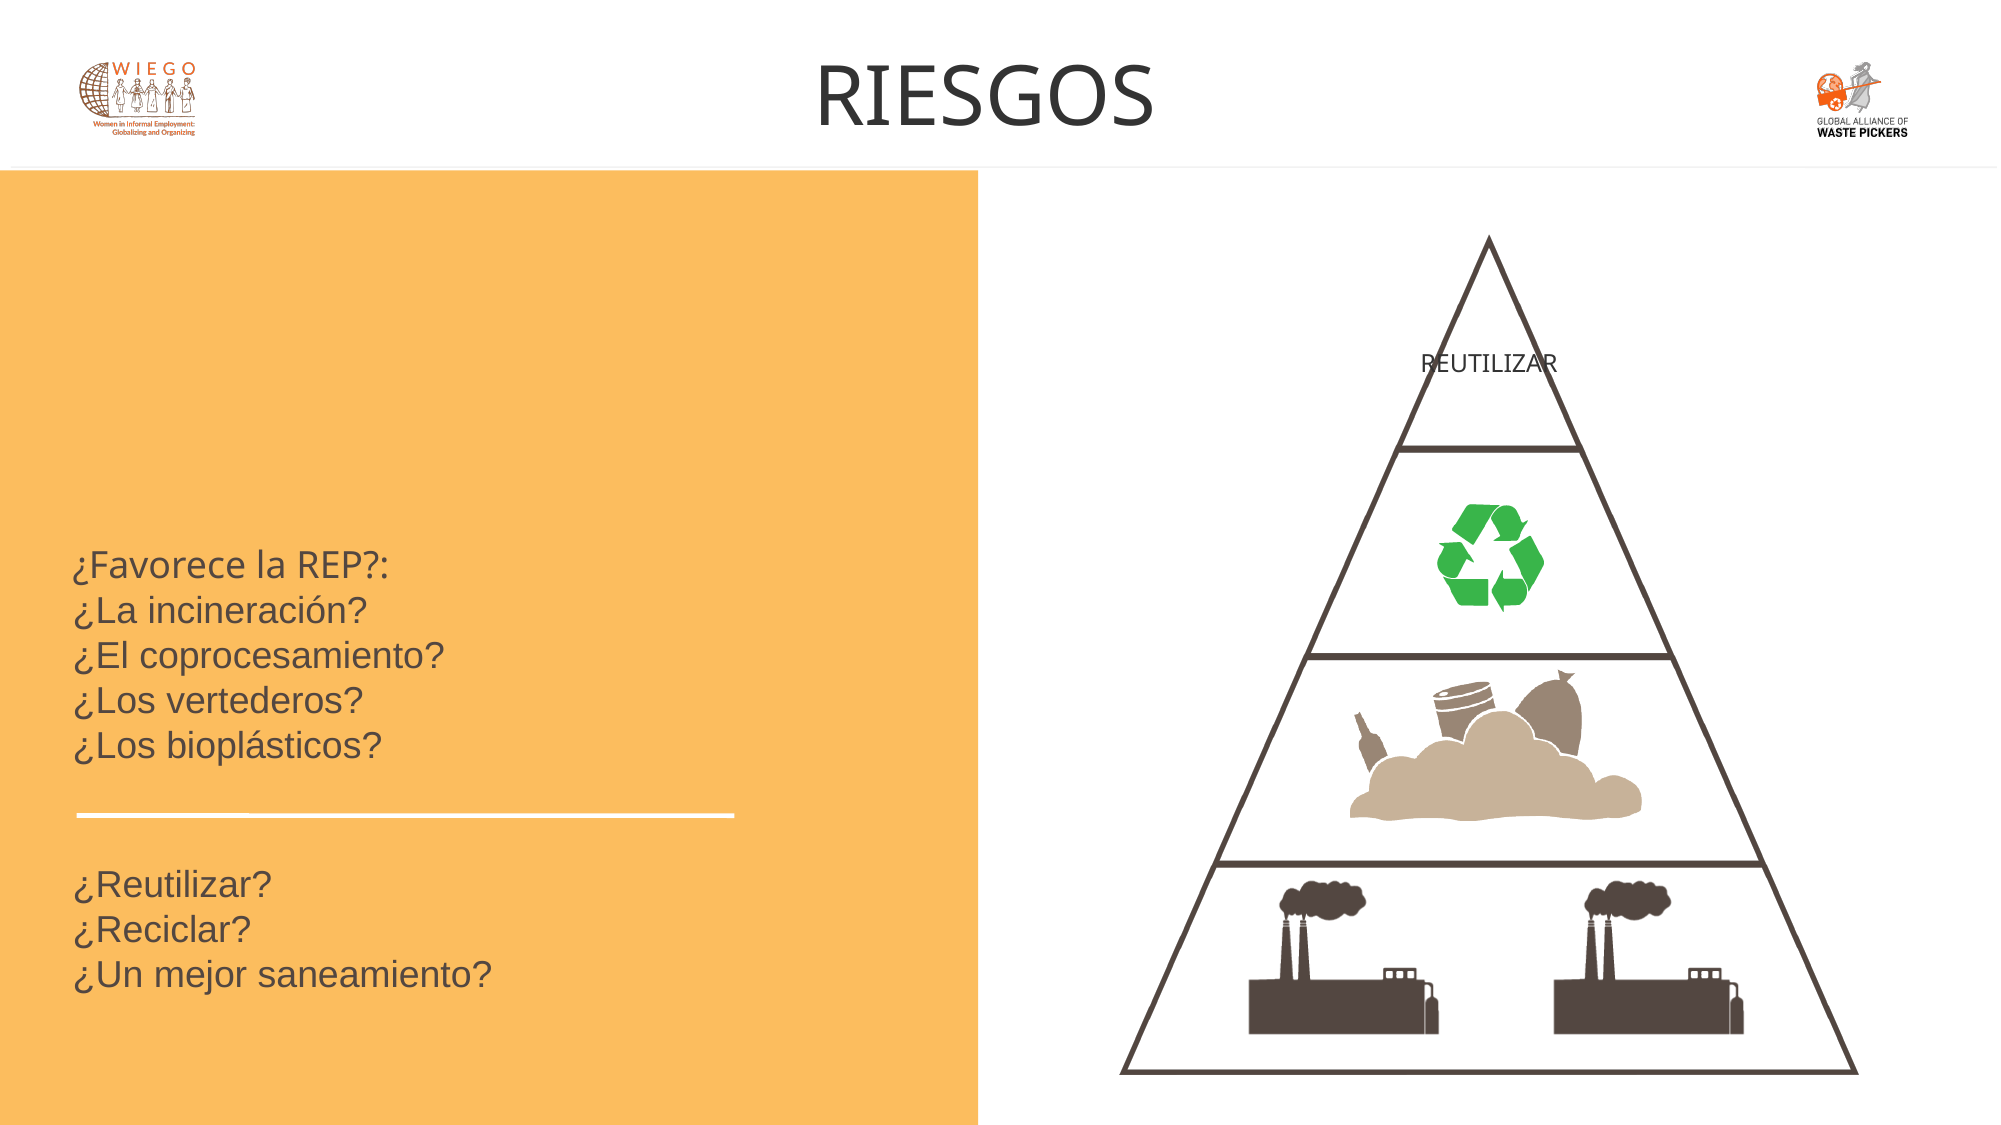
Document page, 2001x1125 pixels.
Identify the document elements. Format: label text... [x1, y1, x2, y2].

text_box REUTILIZAR [1223, 339, 1755, 385]
text_box ¿Favorece la REP?: ¿La incineración? ¿El coprocesamiento? ¿Los vertederos? ¿Los bioplásticos? [57, 533, 735, 774]
picture [79, 62, 195, 136]
picture [1817, 62, 1908, 137]
picture [1119, 234, 1859, 1085]
text_box ¿Reutilizar? ¿Reciclar? ¿Un mejor saneamiento? [57, 852, 735, 1003]
text_box RIESGOS [719, 35, 1251, 151]
